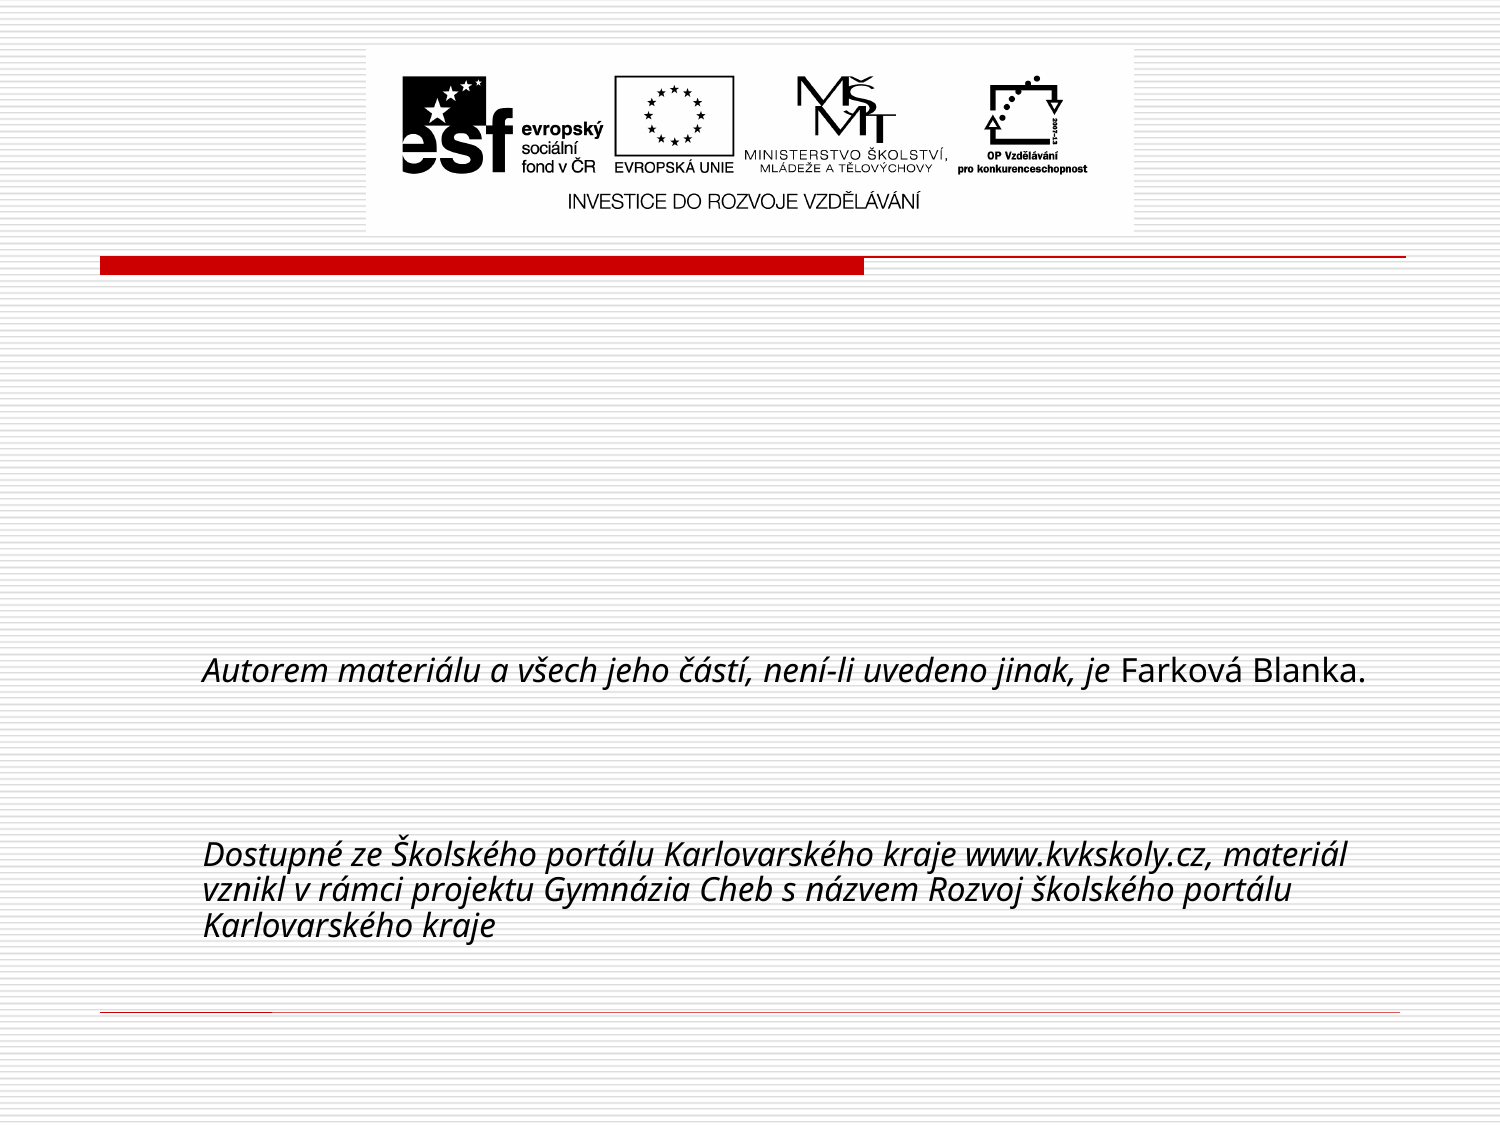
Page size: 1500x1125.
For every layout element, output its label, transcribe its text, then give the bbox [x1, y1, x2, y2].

picture [366, 45, 1134, 233]
list Autorem materiálu a všech jeho částí, není-li uvedeno jinak, je Farková Blanka. Dostupné ze Školského portálu Karlovarského kraje www.kvkskoly.cz, materiál vznikl v rámci projektu Gymnázia Cheb s názvem Rozvoj školského portálu Karlovarského kraje [75, 262, 1426, 1005]
